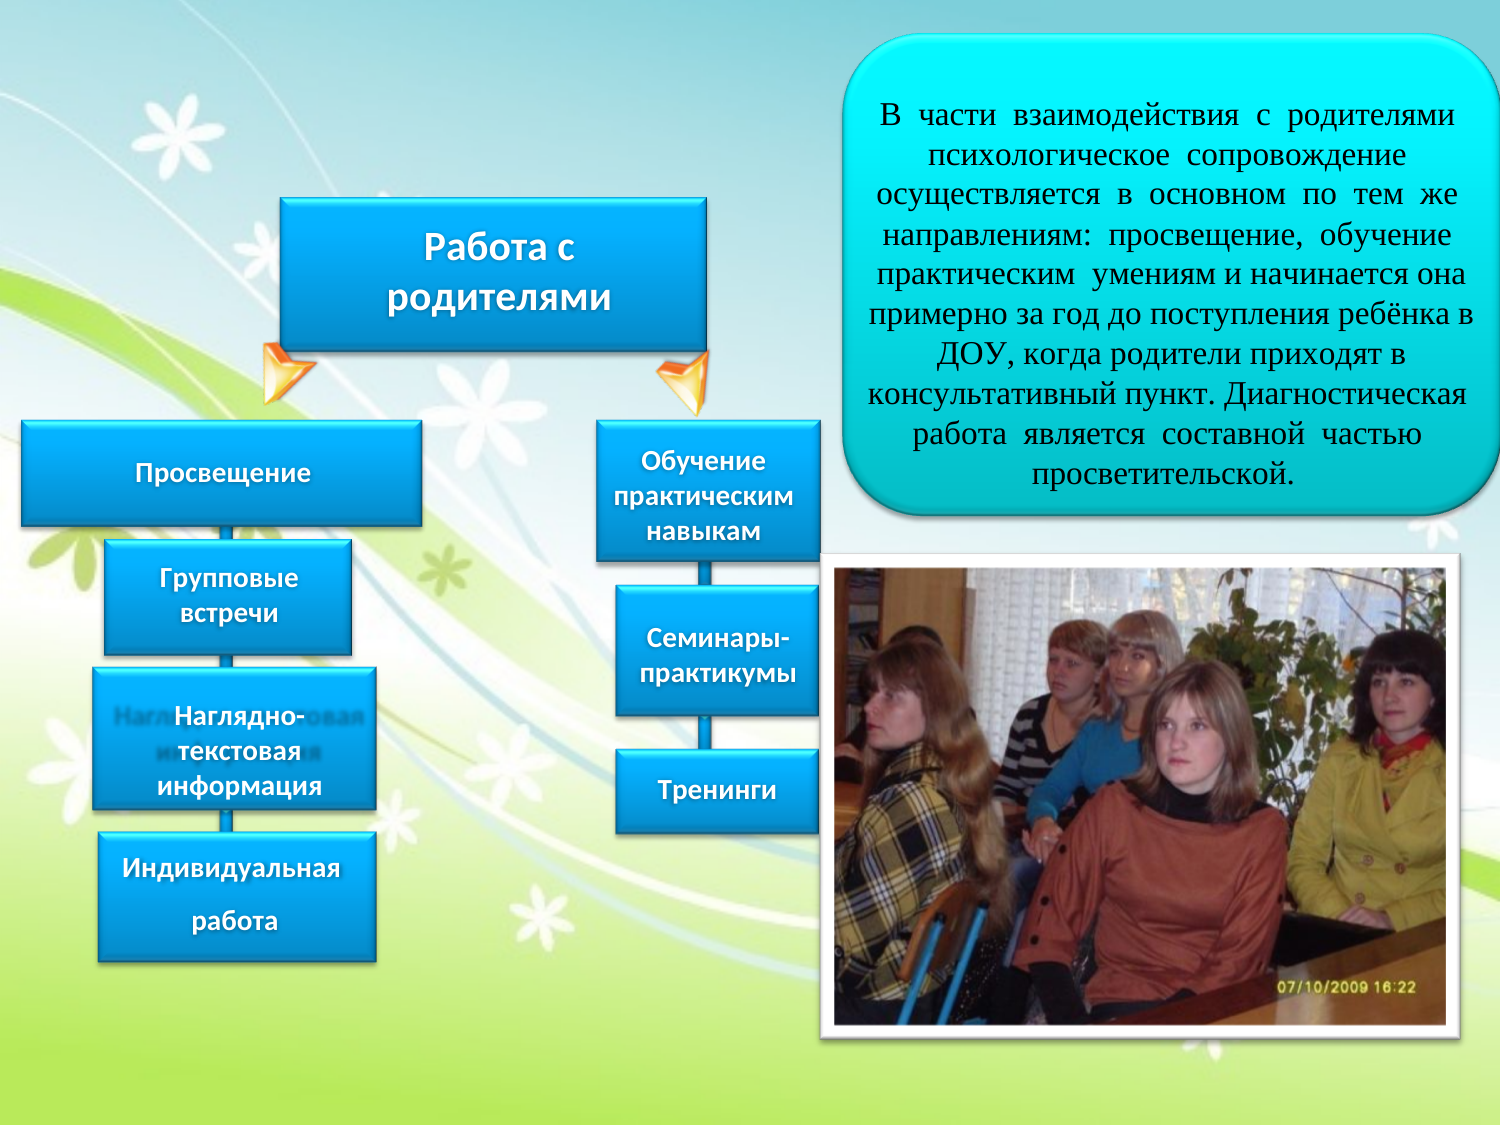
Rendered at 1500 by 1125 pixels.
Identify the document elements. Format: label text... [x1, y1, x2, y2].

text_box Групповые встречи [93, 550, 366, 637]
text_box Семинары-практикумы [597, 610, 809, 696]
text_box Индивидуальная работа [87, 840, 383, 945]
text_box Наглядно-текстовая информация [98, 688, 382, 809]
text_box Тренинги [628, 762, 806, 814]
text_box Работа с родителями [316, 210, 683, 327]
picture [0, 0, 1500, 1125]
text_box Просвещение [93, 445, 354, 496]
text_box В части взаимодействия с родителями психологическое сопровождение осуществляется в основном по тем же направлениям: просвещение, обучение практическим умениям и начинается она примерно за год до поступления ребёнка в ДОУ, когда родители приходят в консультативный пункт. Диагностическая работа является составной частью просветительской. [843, 84, 1500, 499]
text_box Обучение практическим навыкам [597, 433, 811, 554]
